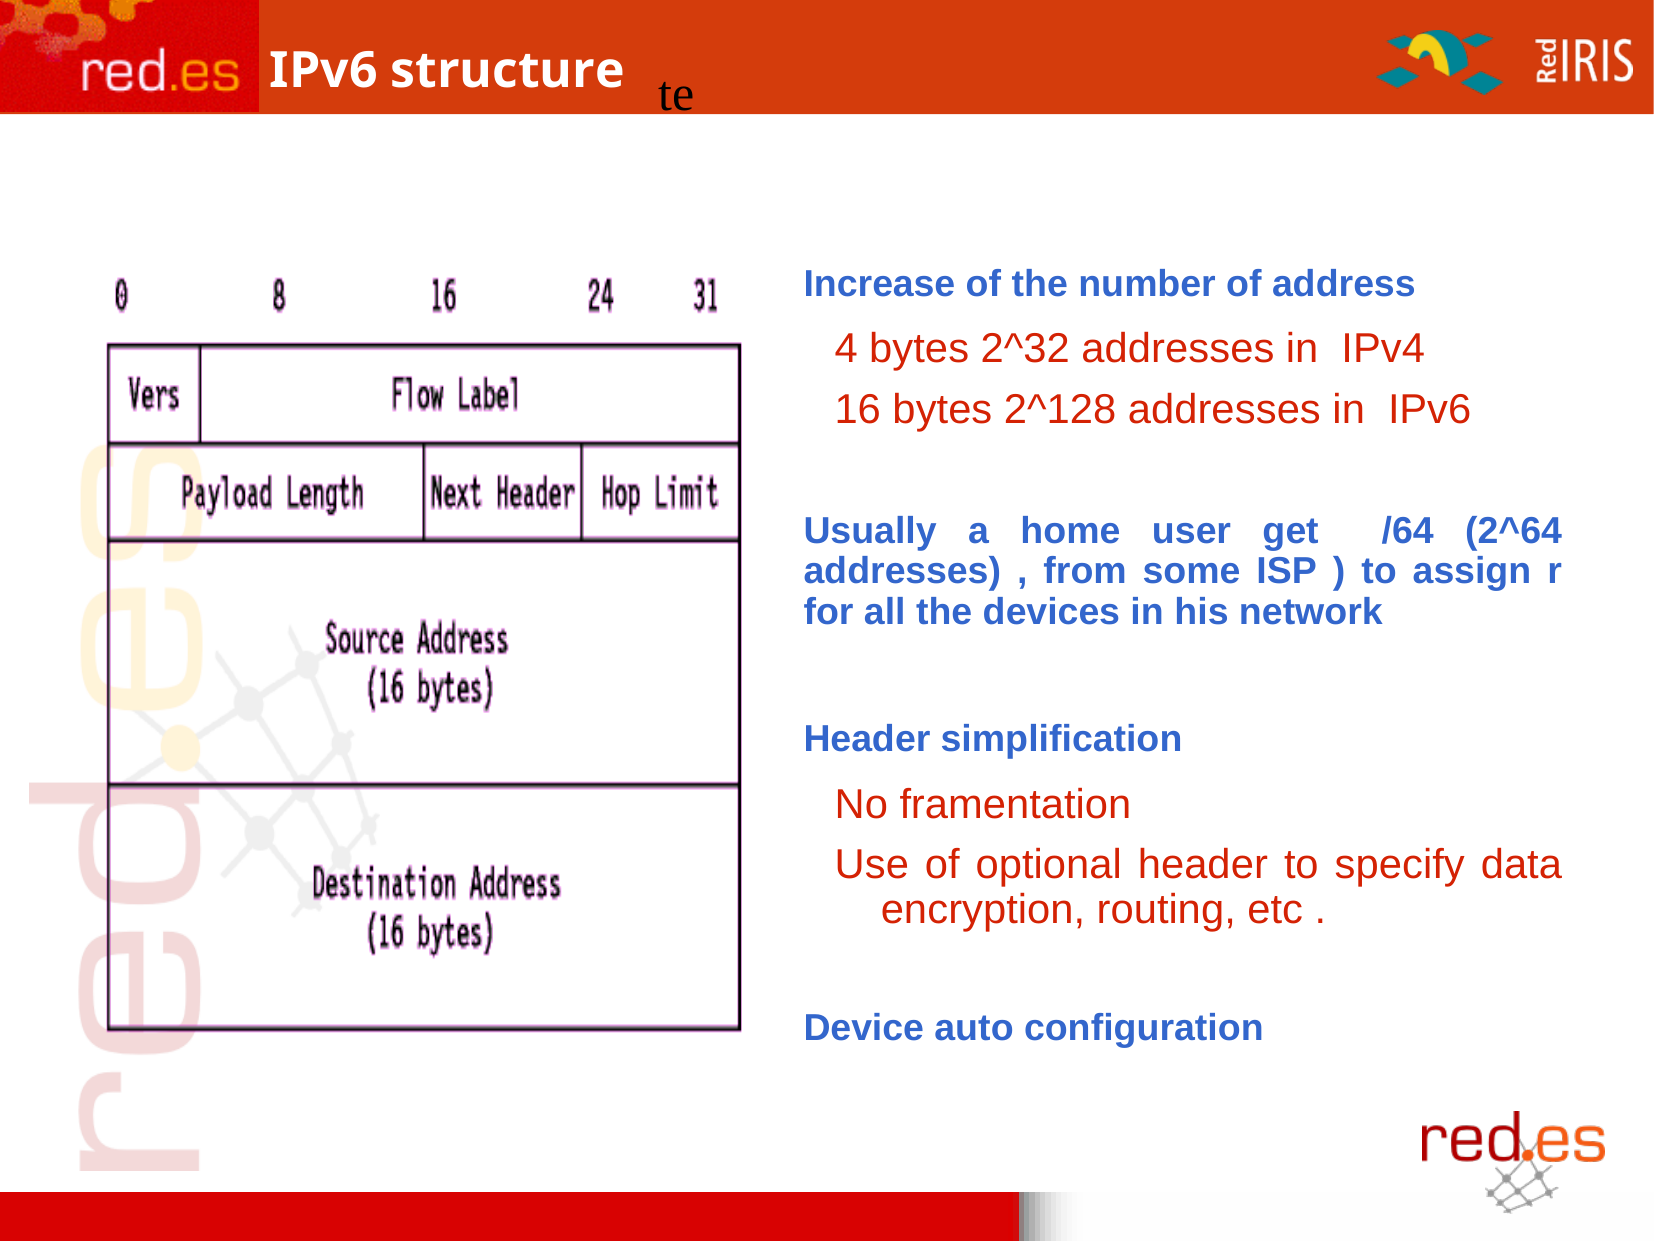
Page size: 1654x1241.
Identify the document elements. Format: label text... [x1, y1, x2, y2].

text_box te [658, 63, 694, 119]
title IPv6 structure [269, 0, 1556, 139]
picture [1556, 30, 1633, 95]
picture [0, 1111, 1654, 1241]
picture [0, 0, 259, 112]
list Increase of the number of address 4 bytes 2^32 addresses in IPv4 16 bytes 2^128 addresses in IPv6 Usually a home user get /64 (2^64 addresses) , from some ISP ) to assign r for all the devices in his network Header simplification No framentation Use of optional header to specify data encryption, routing, etc . Device auto configuration [803, 261, 1563, 1080]
picture [29, 258, 754, 1171]
